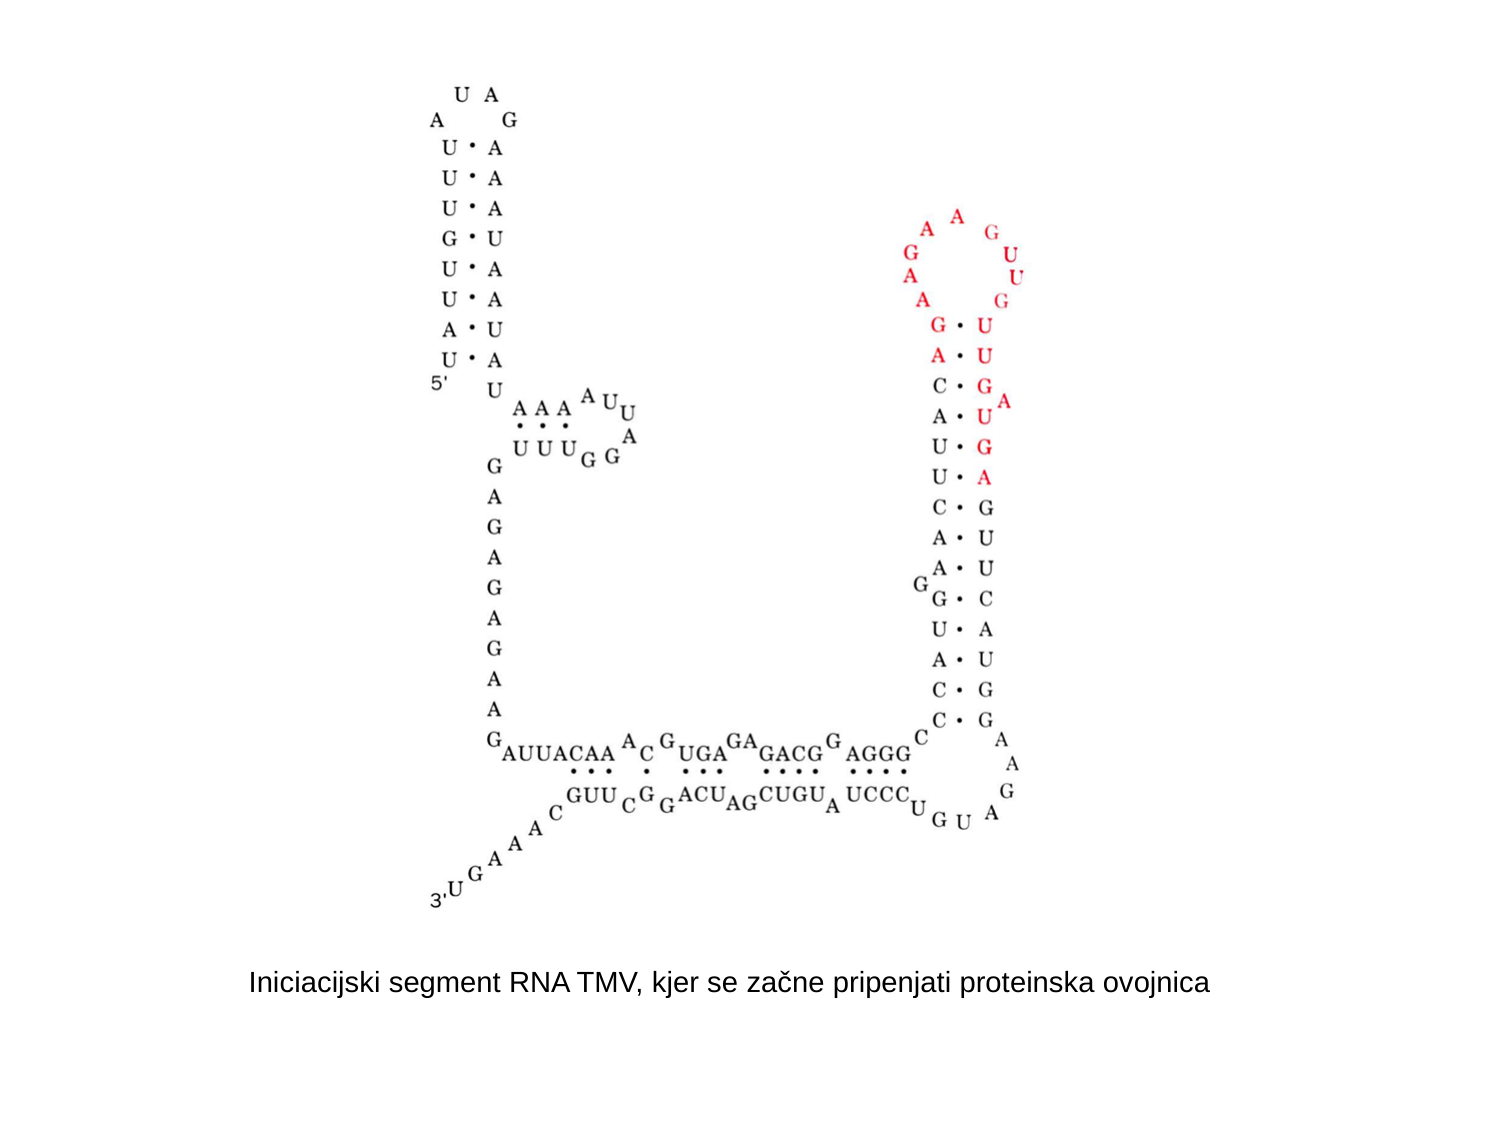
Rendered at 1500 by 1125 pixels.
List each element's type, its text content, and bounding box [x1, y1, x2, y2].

picture [419, 78, 1042, 916]
text_box Iniciacijski segment RNA TMV, kjer se začne pripenjati proteinska ovojnica [233, 956, 1227, 1007]
